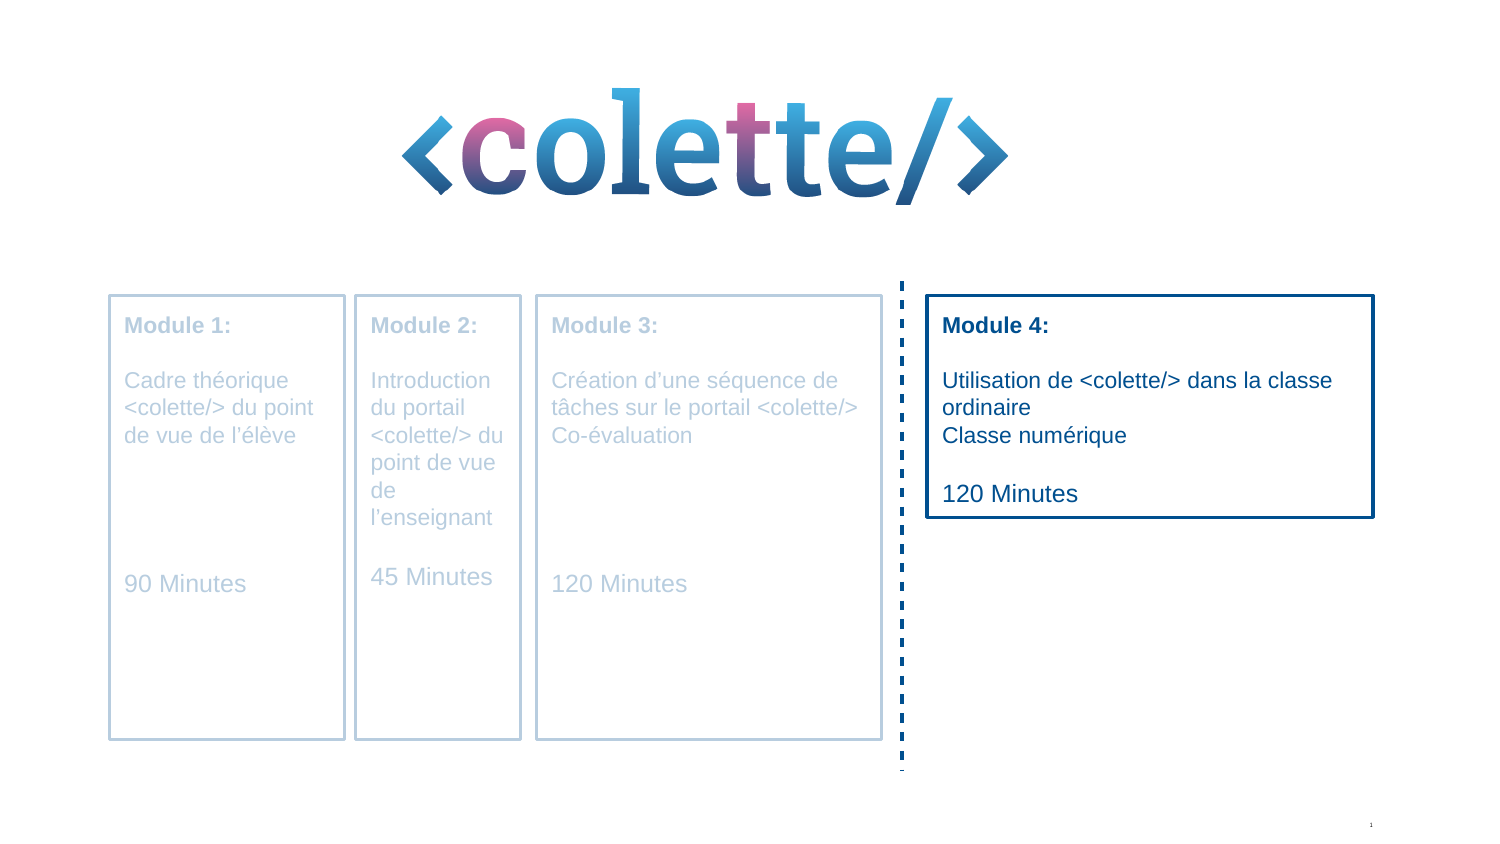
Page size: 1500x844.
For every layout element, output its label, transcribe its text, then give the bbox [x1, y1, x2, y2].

text_box Module 4: Utilisation de <colette/> dans la classe ordinaire Classe numérique 120 Minutes [926, 295, 1374, 518]
picture [306, 13, 1103, 279]
text_box ‹#› [1364, 819, 1478, 833]
text_box [76, 266, 896, 769]
